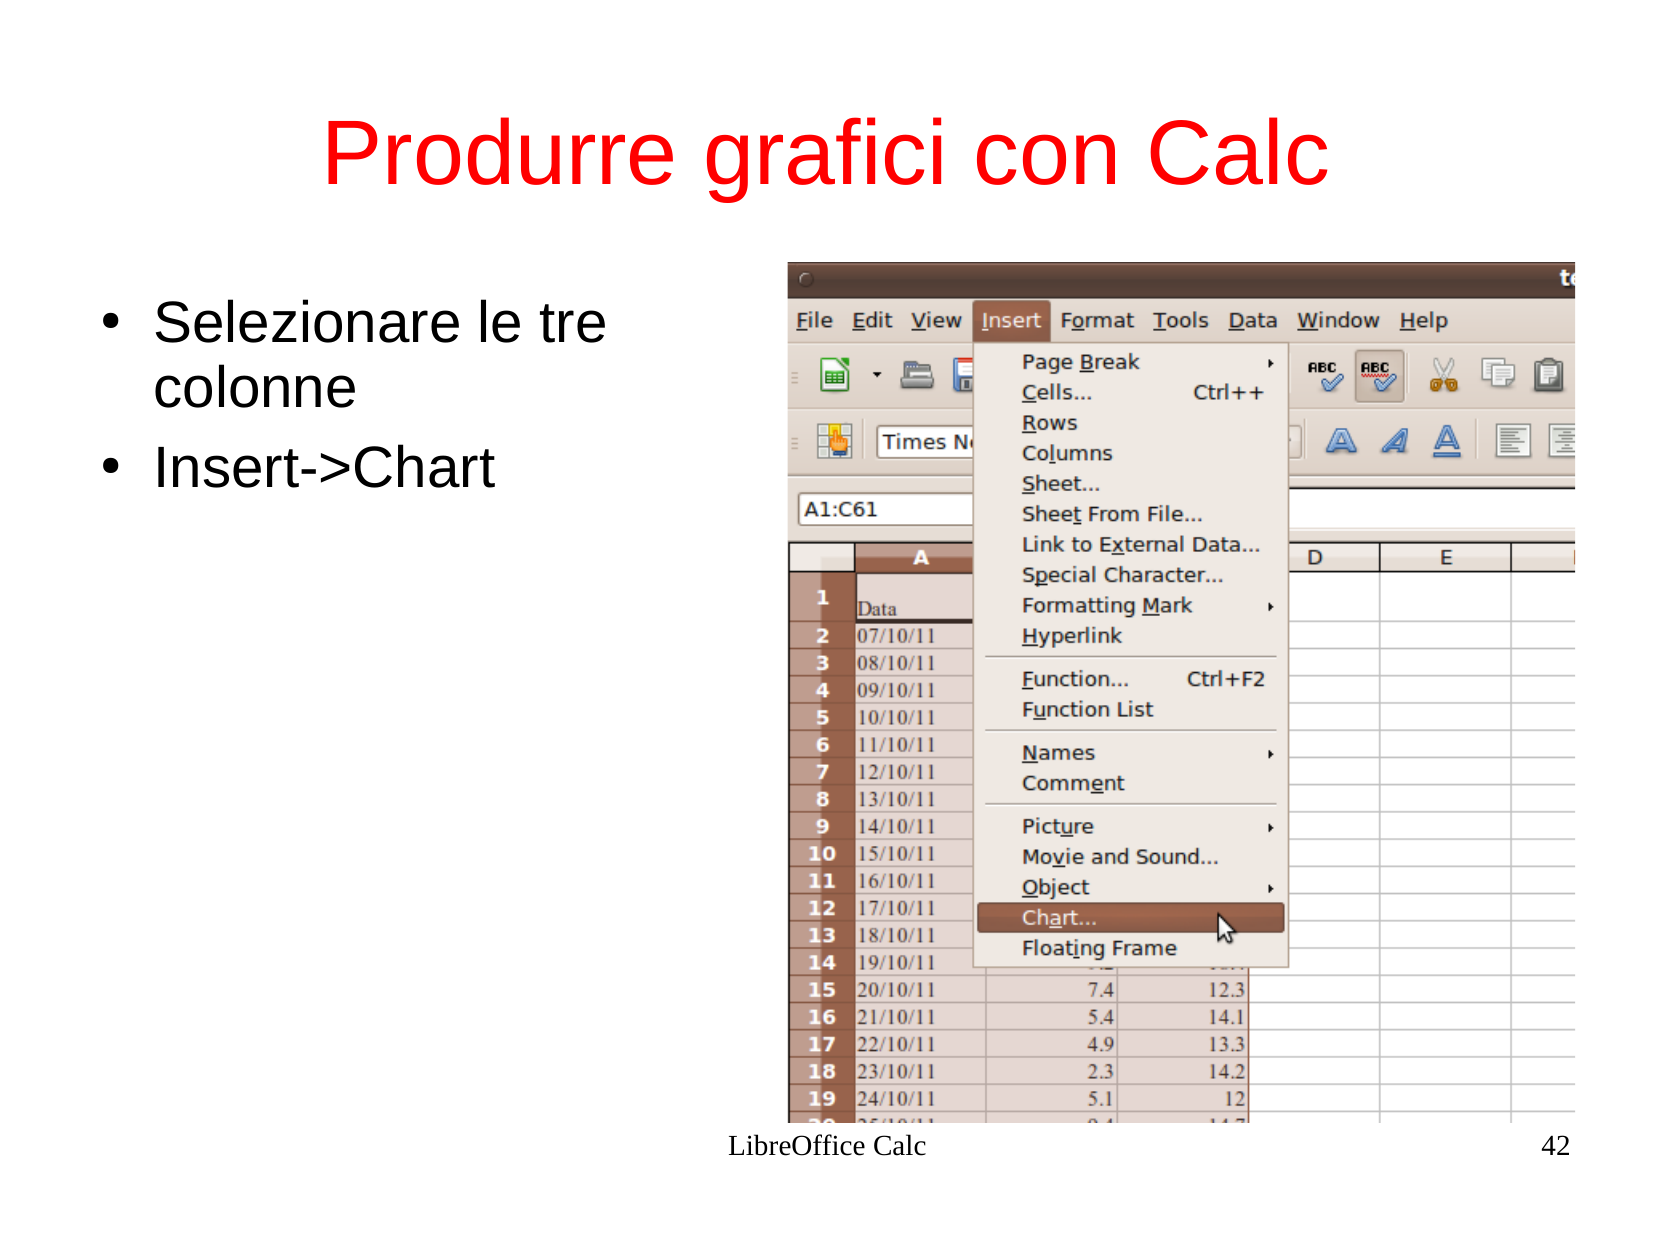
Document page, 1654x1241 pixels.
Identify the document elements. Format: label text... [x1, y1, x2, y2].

title Produrre grafici con Calc [82, 49, 1571, 257]
picture [787, 262, 1576, 1123]
list Selezionare le tre colonne Insert->Chart [82, 290, 787, 1109]
